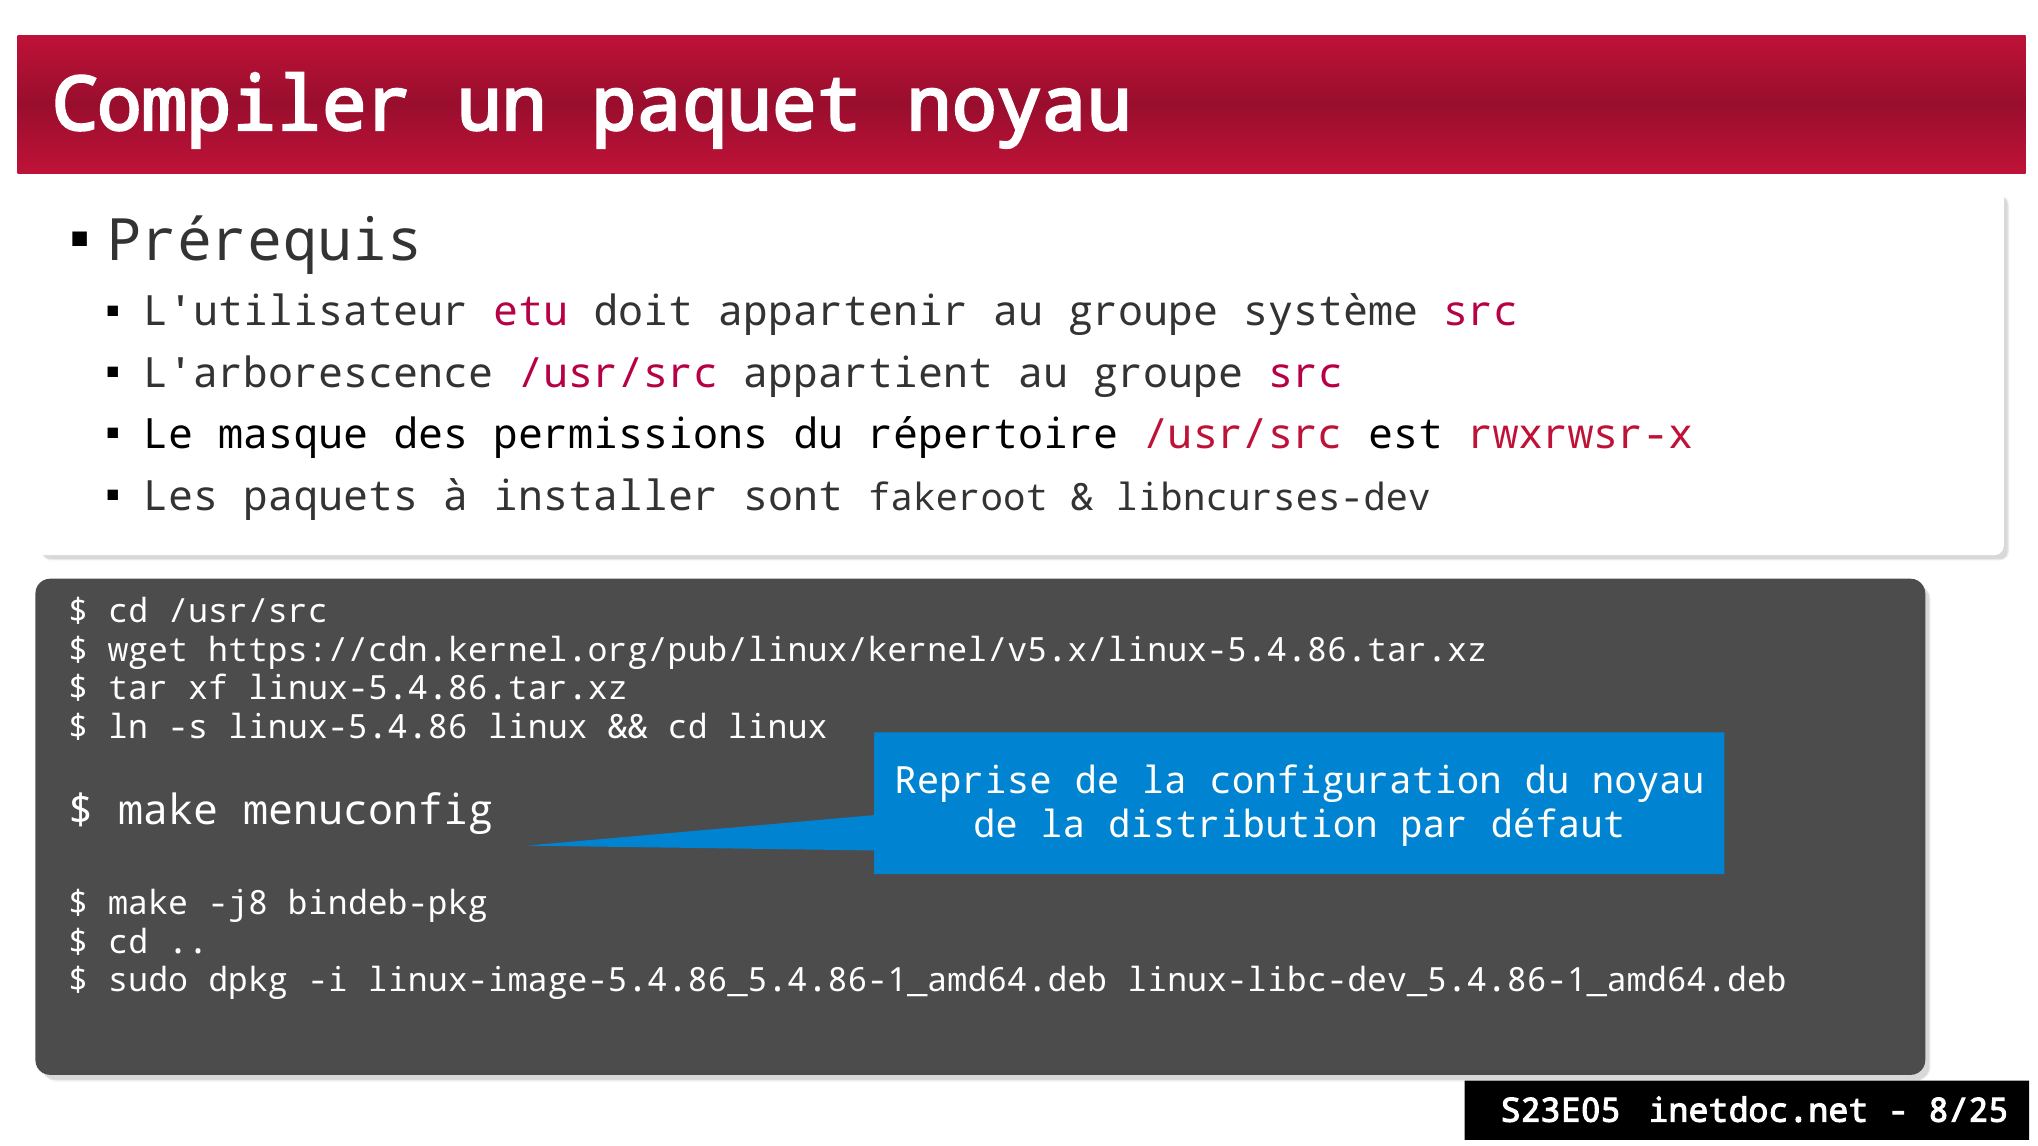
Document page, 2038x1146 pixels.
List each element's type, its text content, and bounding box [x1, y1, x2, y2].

text_box $ cd /usr/src $ wget https://cdn.kernel.org/pub/linux/kernel/v5.x/linux-5.4.86.tar.xz $ tar xf linux-5.4.86.tar.xz $ ln -s linux-5.4.86 linux && cd linux $ make menuconfig $ make -j8 bindeb-pkg $ cd .. $ sudo dpkg -i linux-image-5.4.86_5.4.86-1_amd64.deb linux-libc-dev_5.4.86-1_amd64.deb [35, 578, 1926, 1075]
text_box Prérequis L'utilisateur etu doit appartenir au groupe système src L'arborescence /usr/src appartient au groupe src Le masque des permissions du répertoire /usr/src est rwxrwsr-x Les paquets à installer sont fakeroot & libncurses-dev [35, 188, 2004, 556]
text_box Reprise de la configuration du noyau de la distribution par défaut [526, 732, 1725, 875]
text_box Compiler un paquet noyau [17, 35, 2026, 174]
text_box S23E05 inetdoc.net - <numéro>/25 [1464, 1080, 2030, 1140]
